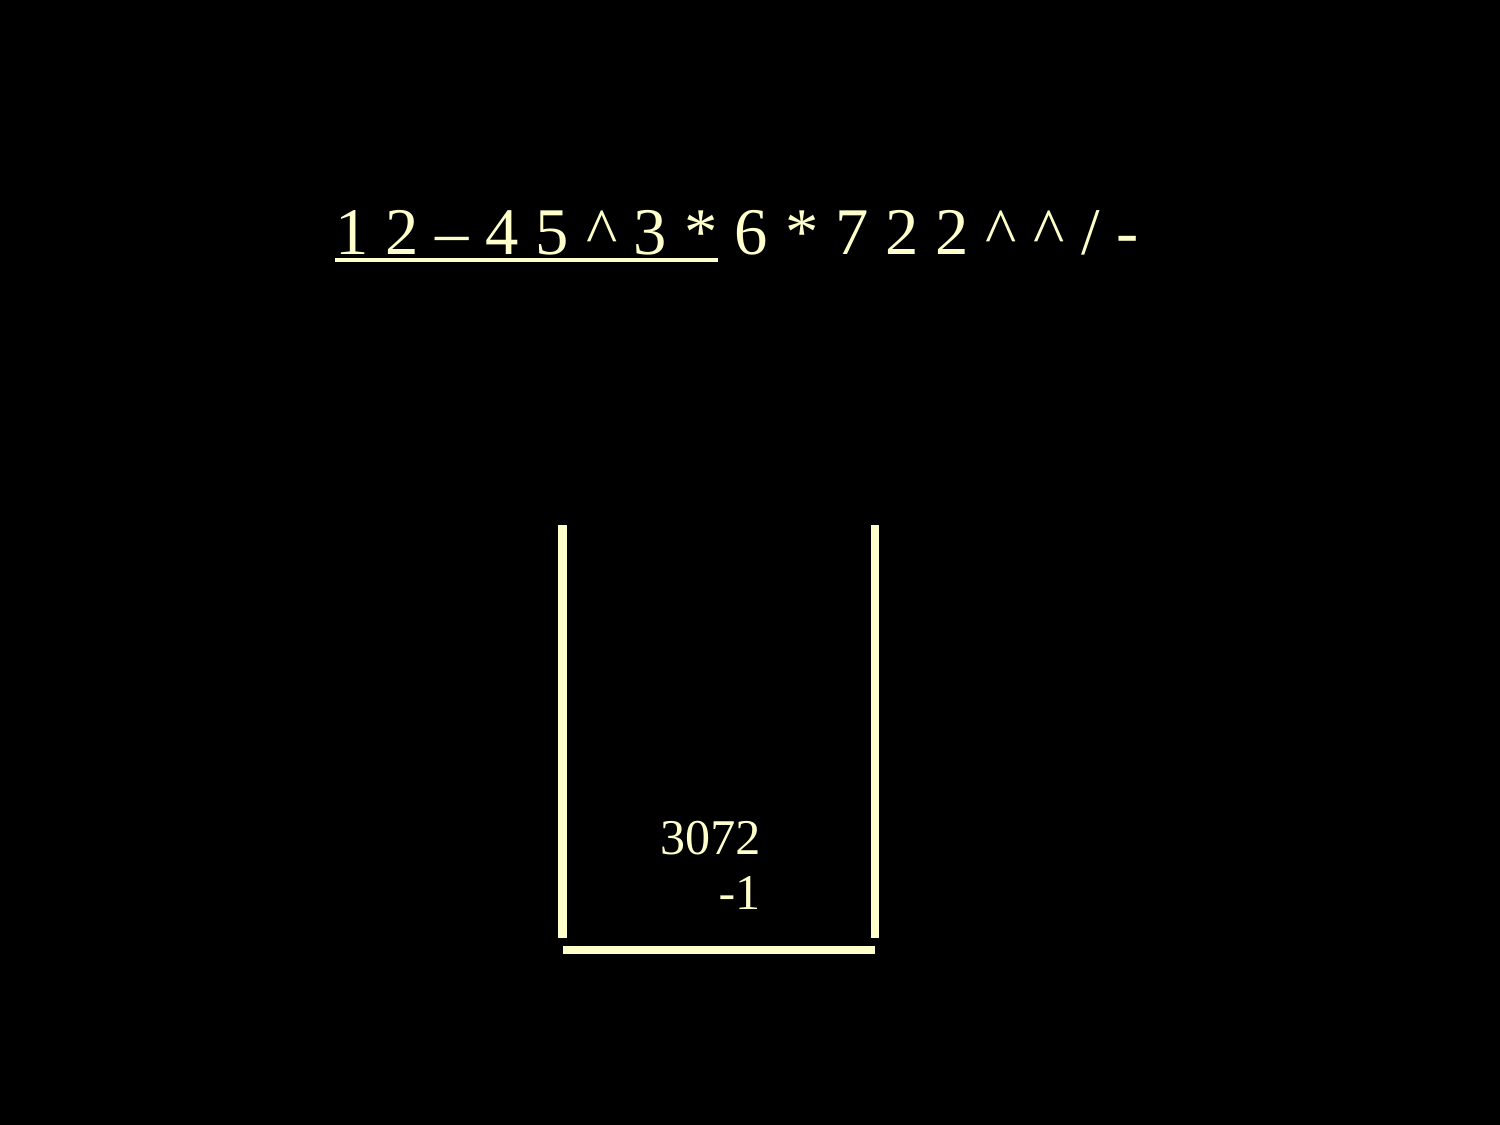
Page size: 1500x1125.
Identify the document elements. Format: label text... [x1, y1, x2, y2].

text_box 1 2 – 4 5 ^ 3 * 6 * 7 2 2 ^ ^ / - [320, 187, 1155, 277]
text_box 3072 -1 [599, 802, 775, 929]
